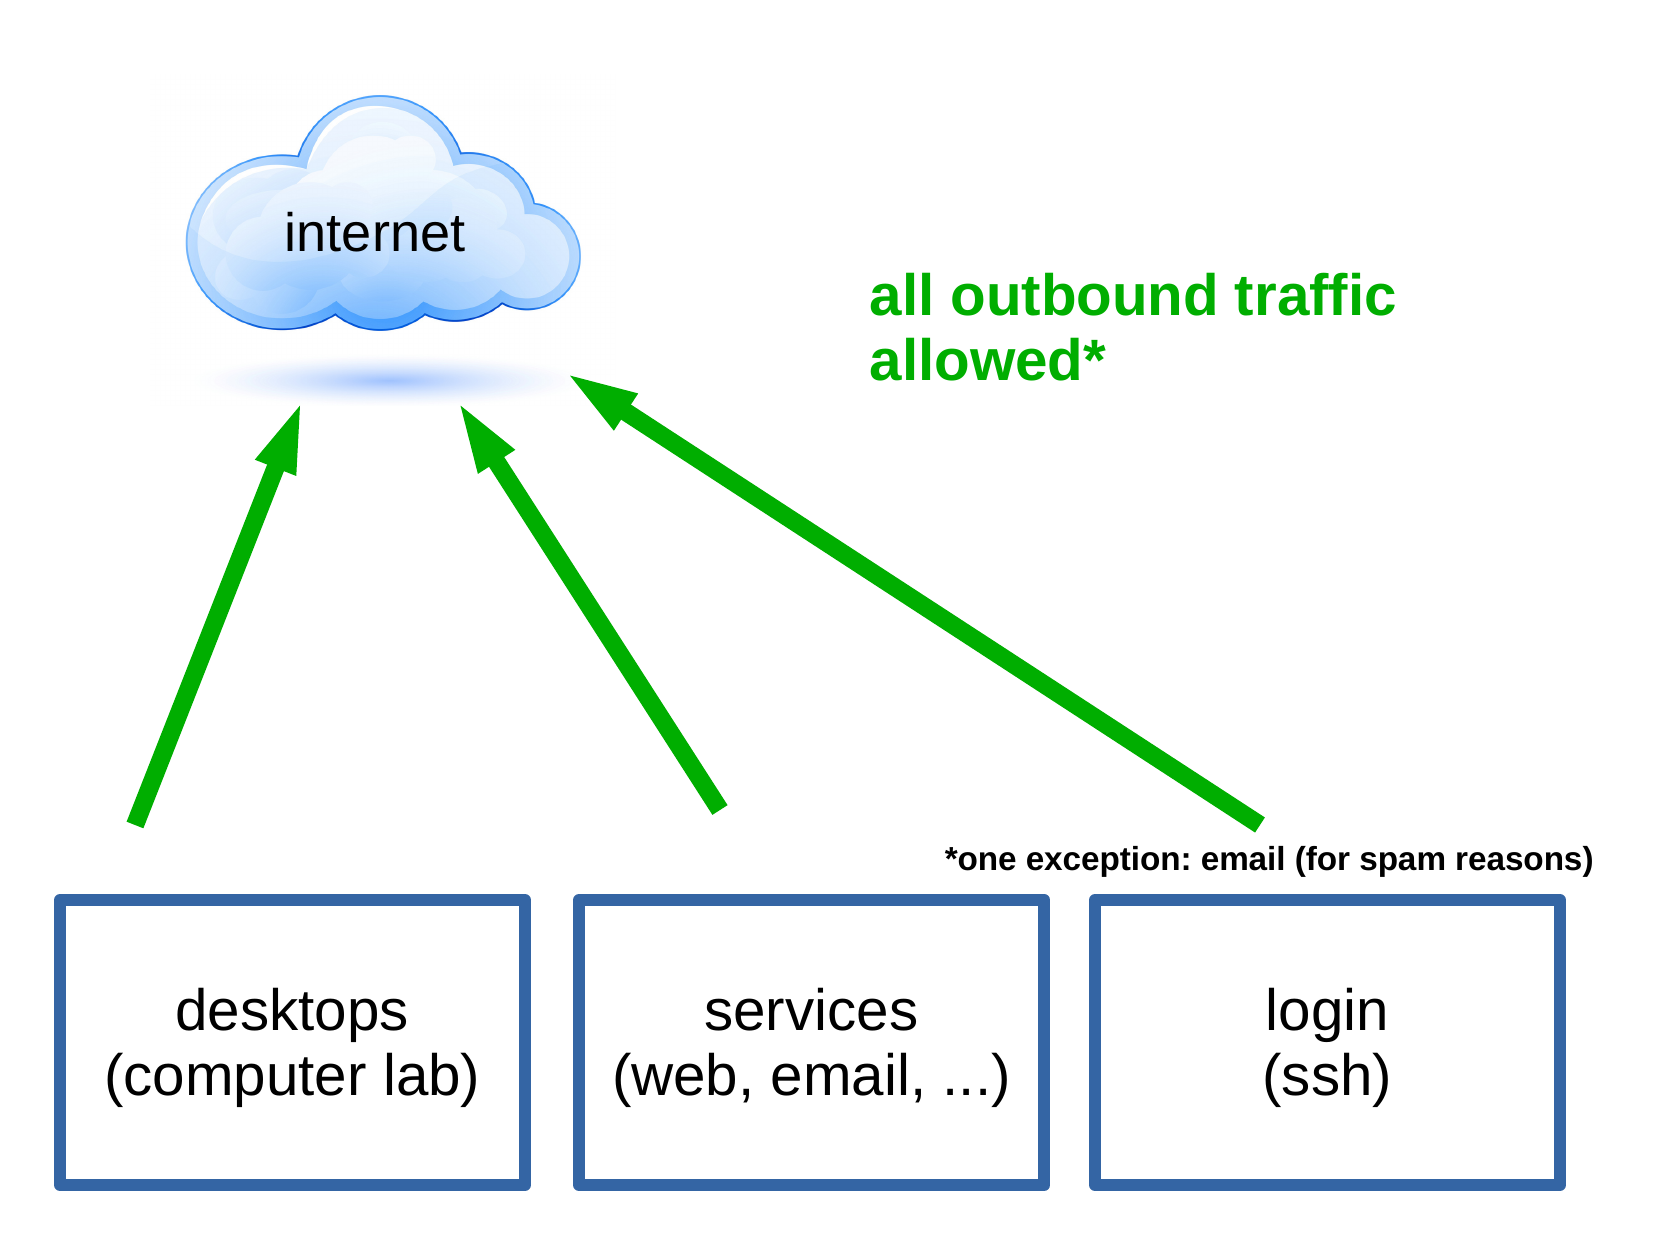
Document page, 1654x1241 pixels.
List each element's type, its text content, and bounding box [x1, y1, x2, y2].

text_box desktops (computer lab) [60, 900, 526, 1186]
picture [150, 74, 616, 406]
text_box all outbound traffic allowed* [855, 255, 1636, 400]
text_box services (web, email, ...) [579, 900, 1045, 1186]
text_box login (ssh) [1095, 900, 1561, 1186]
text_box internet [270, 194, 796, 271]
text_box *one exception: email (for spam reasons) [930, 833, 1654, 886]
